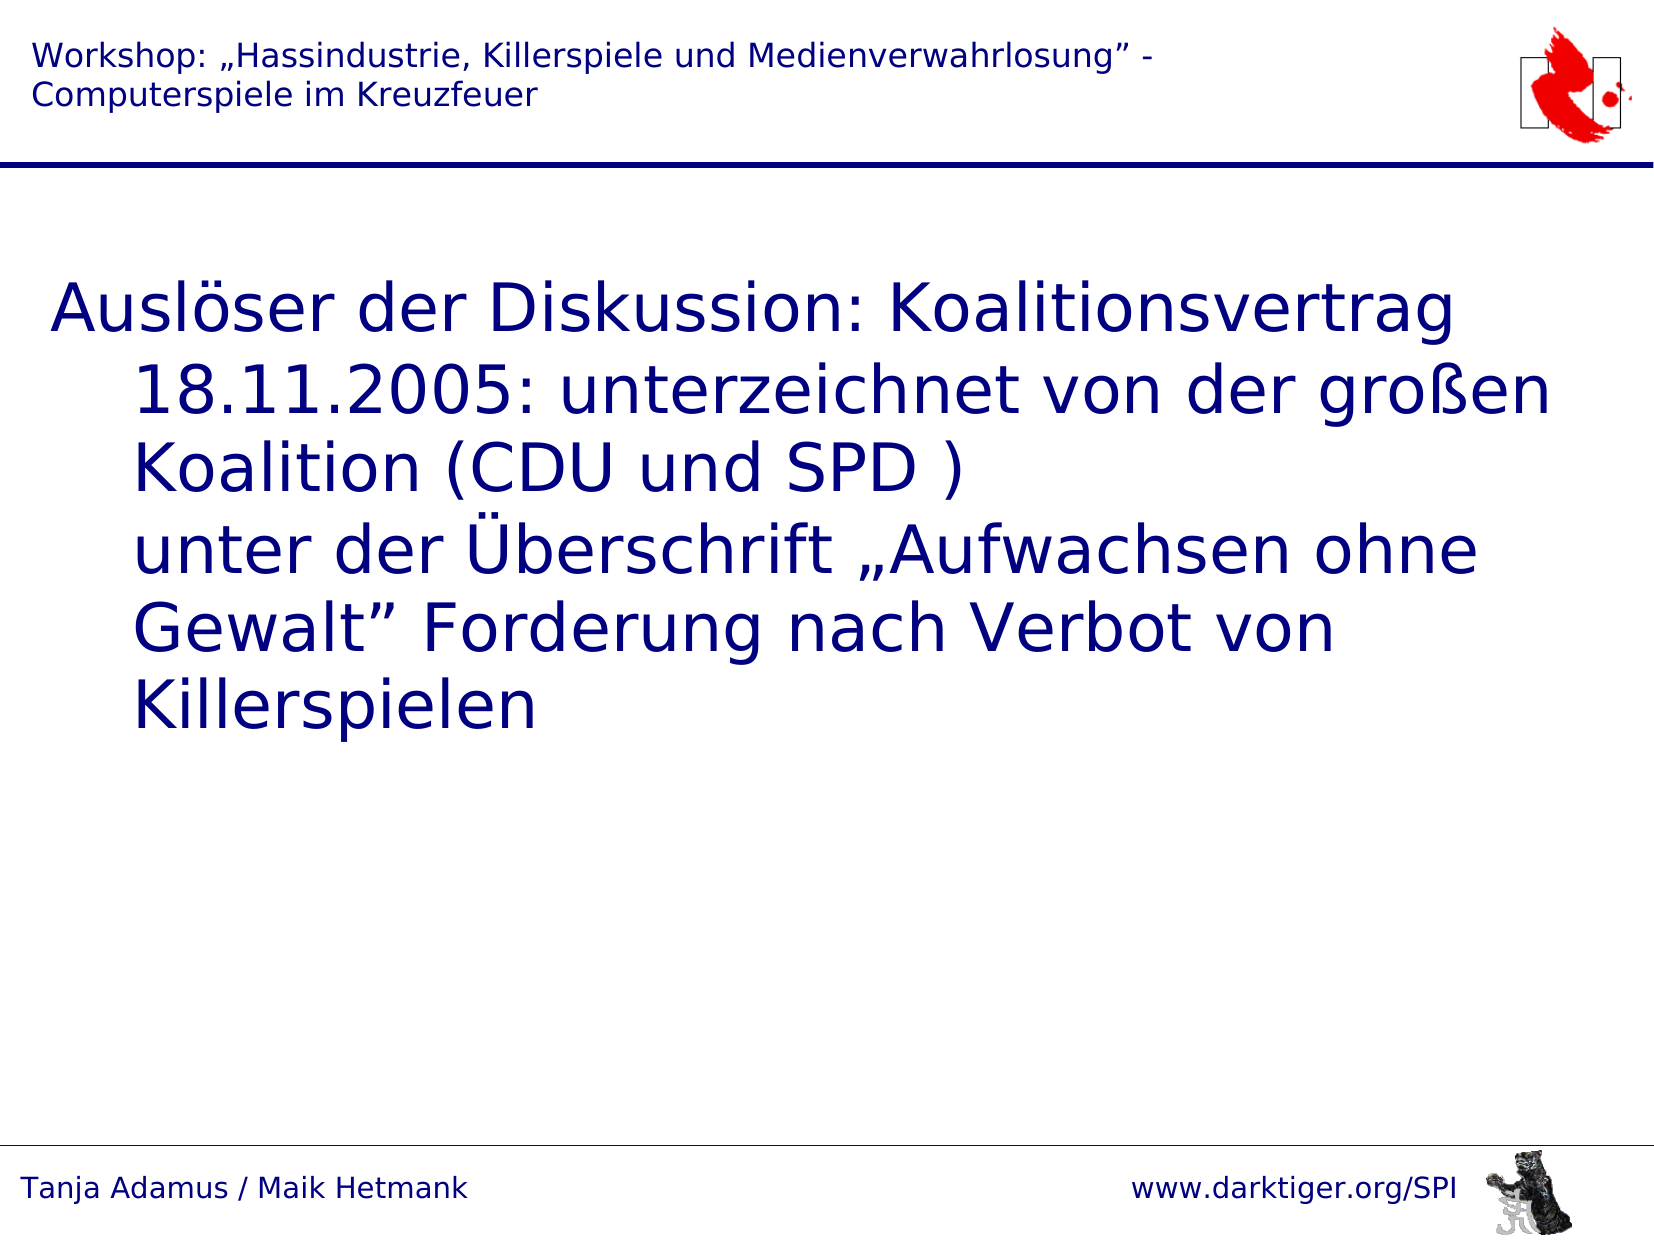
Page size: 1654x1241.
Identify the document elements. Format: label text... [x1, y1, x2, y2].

picture [1486, 1150, 1572, 1235]
picture [1503, 16, 1632, 148]
text_box Auslöser der Diskussion: Koalitionsvertrag [35, 261, 1565, 355]
text_box Workshop: „Hassindustrie, Killerspiele und Medienverwahrlosung” - Computerspiele im Kreuzfeuer [16, 29, 1418, 178]
text_box 18.11.2005: unterzeichnet von der großen Koalition (CDU und SPD ) [118, 344, 1625, 503]
text_box unter der Überschrift „Aufwachsen ohne Gewalt” Forderung nach Verbot von Killerspielen [118, 503, 1625, 753]
